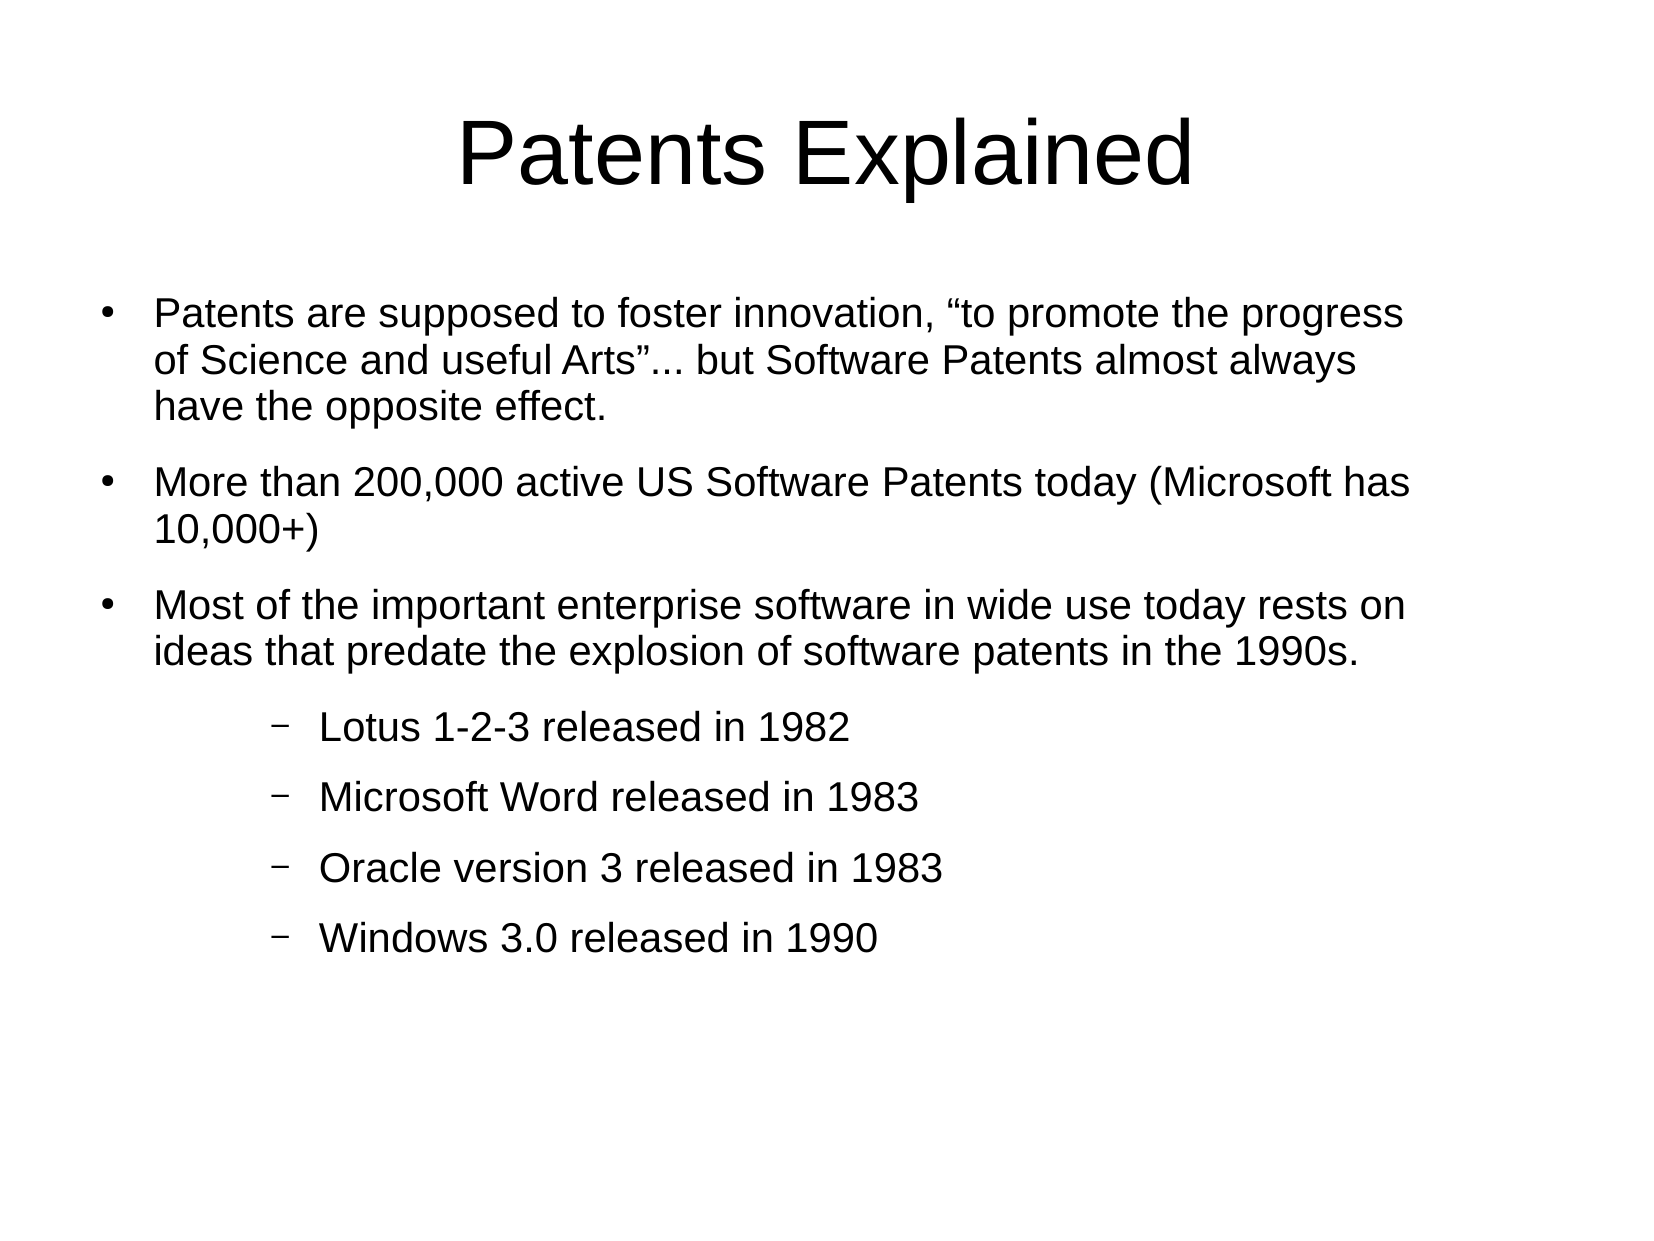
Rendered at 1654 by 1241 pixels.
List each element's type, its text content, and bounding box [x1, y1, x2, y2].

list Patents are supposed to foster innovation, “to promote the progress of Science and useful Arts”... but Software Patents almost always have the opposite effect. More than 200,000 active US Software Patents today (Microsoft has 10,000+) Most of the important enterprise software in wide use today rests on ideas that predate the explosion of software patents in the 1990s. Lotus 1-2-3 released in 1982 Microsoft Word released in 1983 Oracle version 3 released in 1983 Windows 3.0 released in 1990 [82, 290, 1426, 1094]
title Patents Explained [82, 56, 1571, 250]
